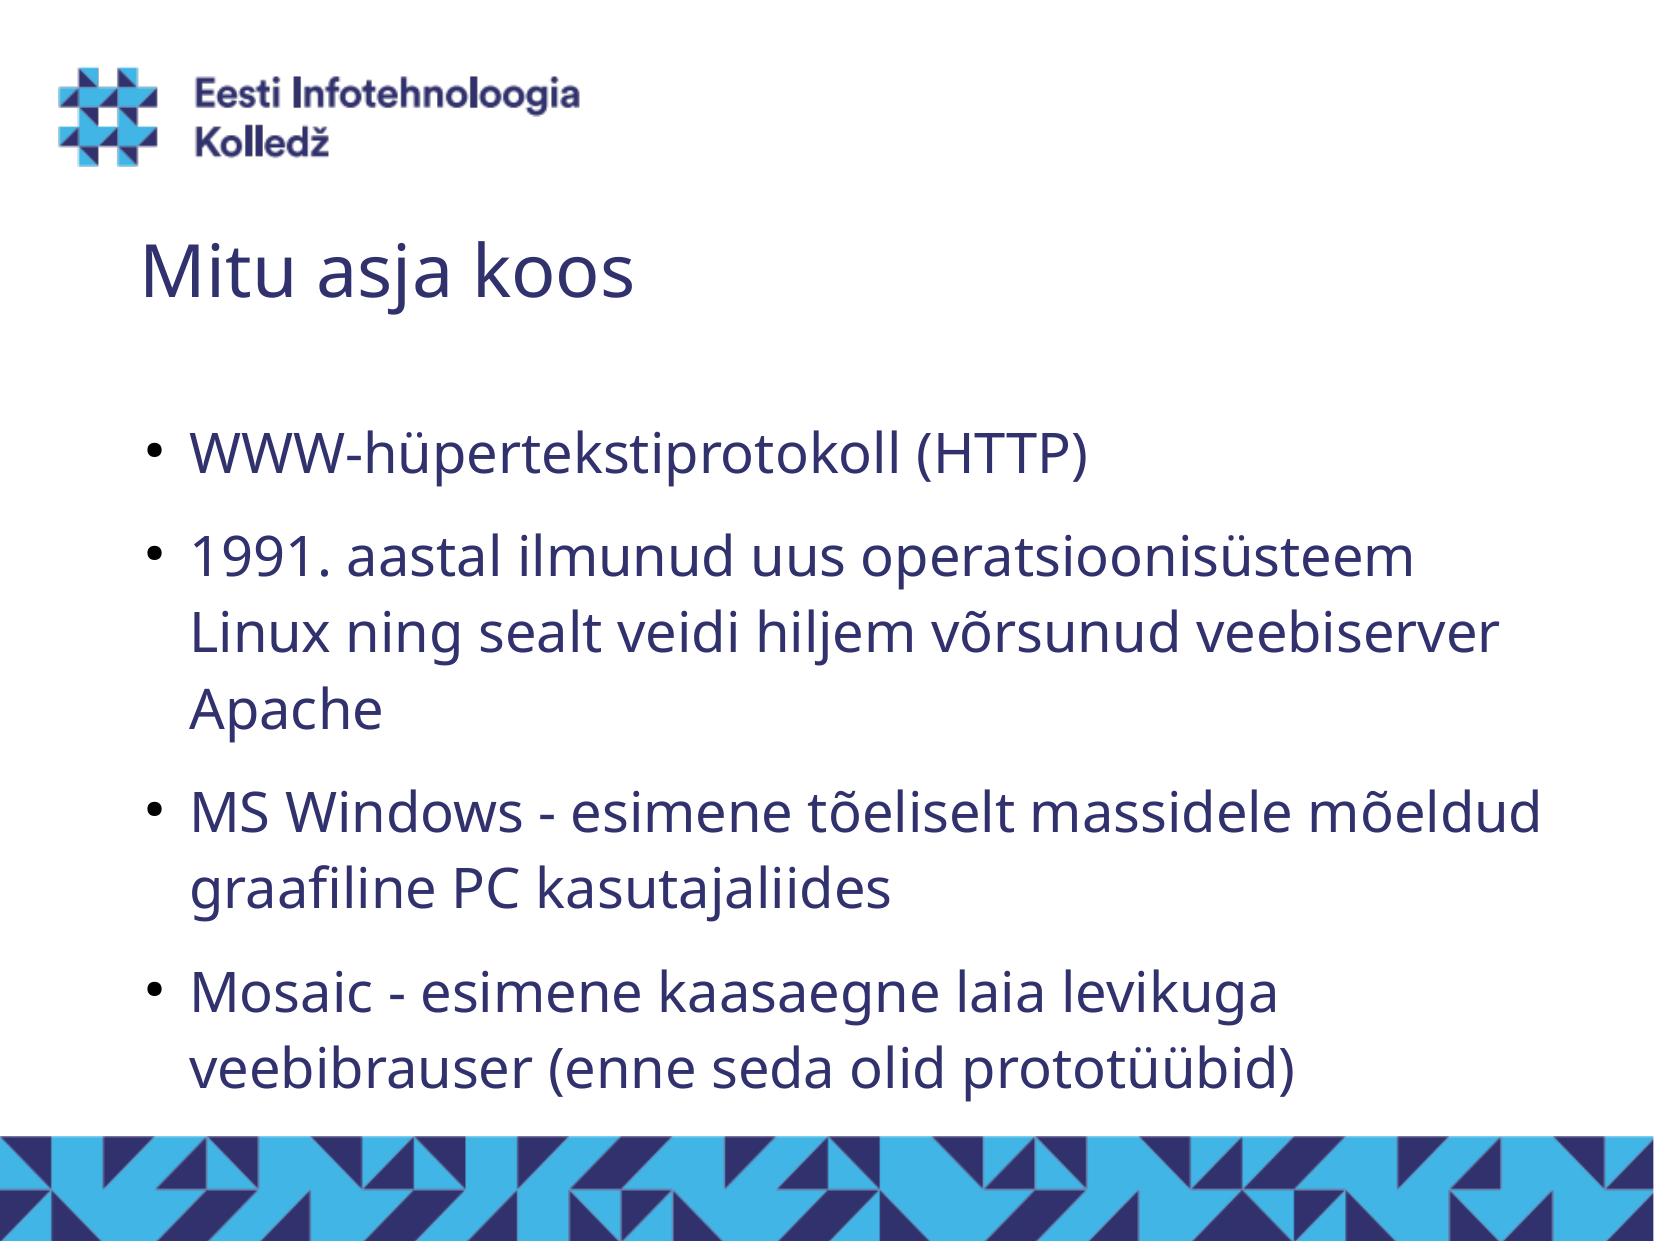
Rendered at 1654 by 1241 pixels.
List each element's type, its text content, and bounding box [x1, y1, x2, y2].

list WWW-hüpertekstiprotokoll (HTTP) 1991. aastal ilmunud uus operatsioonisüsteem Linux ning sealt veidi hiljem võrsunud veebiserver Apache MS Windows - esimene tõeliselt massidele mõeldud graafiline PC kasutajaliides Mosaic - esimene kaasaegne laia levikuga veebibrauser (enne seda olid prototüübid) [129, 413, 1548, 1111]
title Mitu asja koos [139, 165, 1548, 372]
